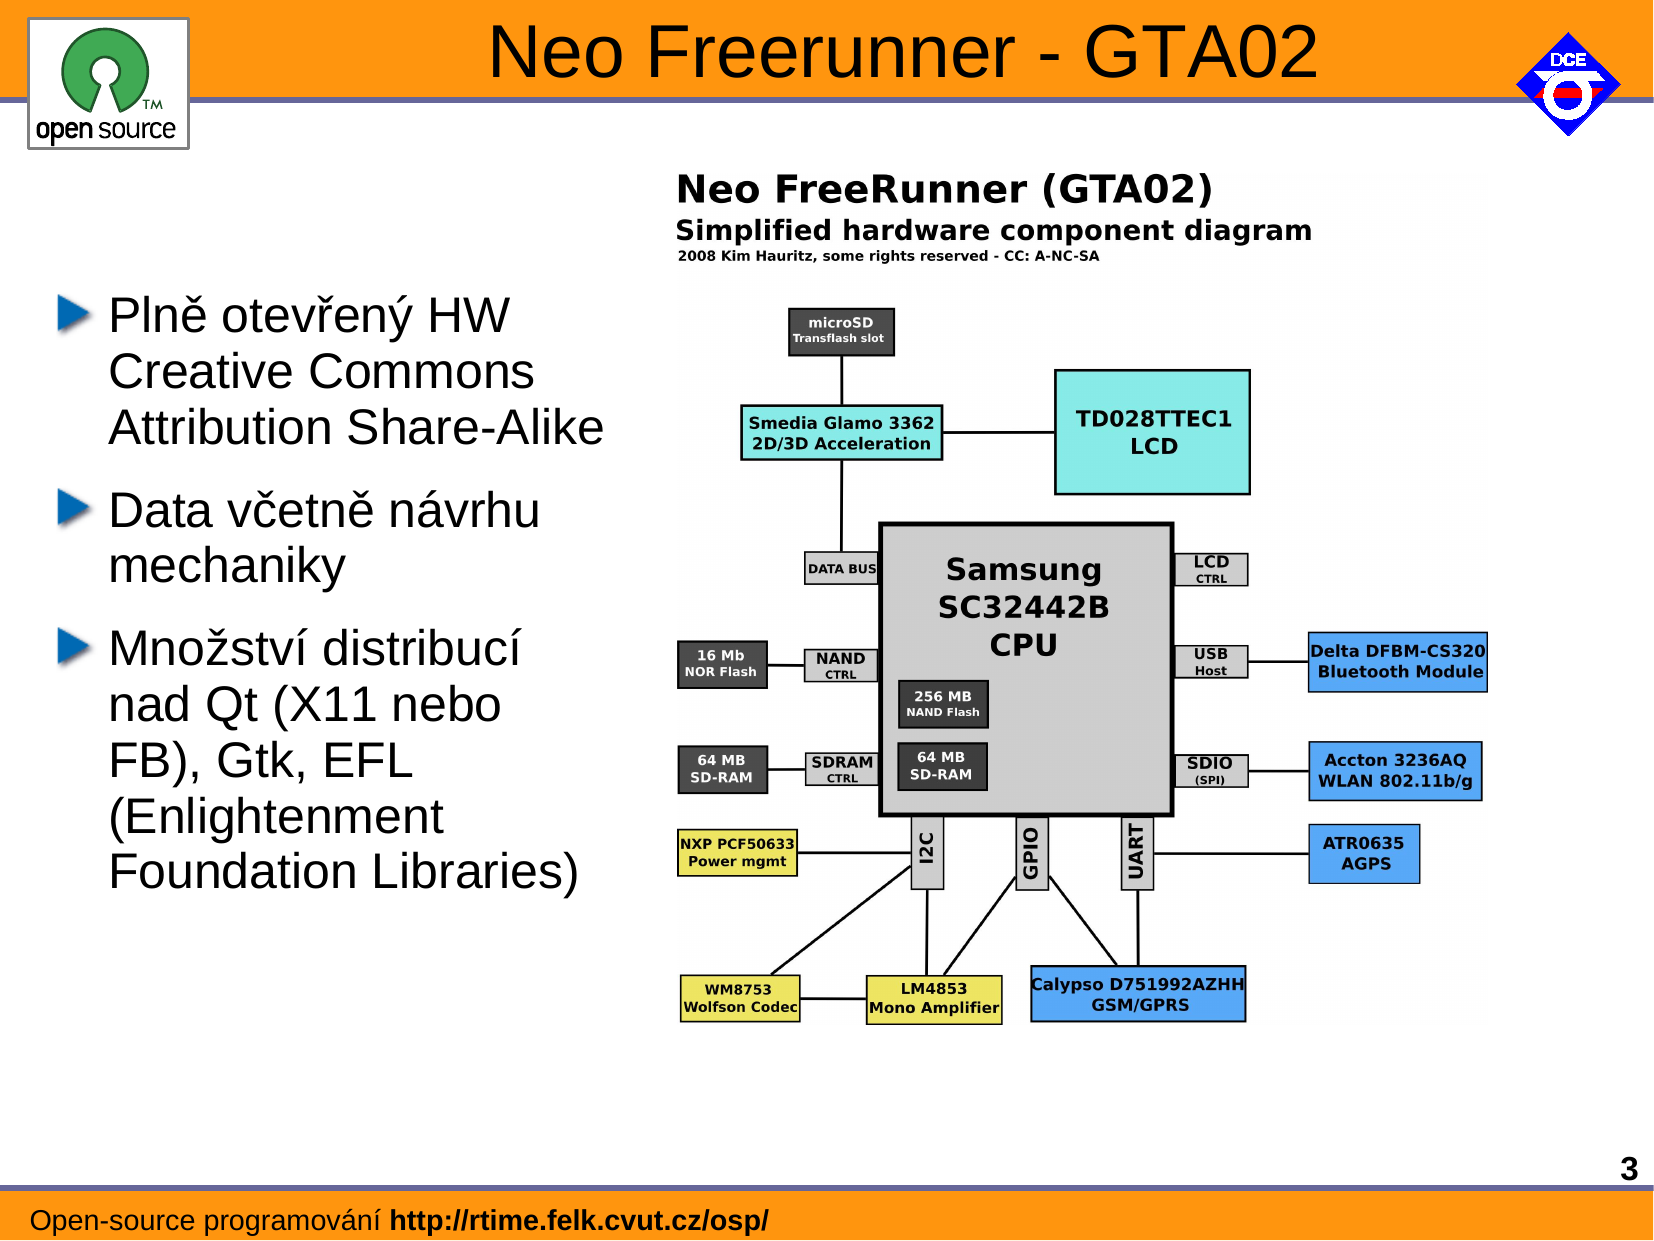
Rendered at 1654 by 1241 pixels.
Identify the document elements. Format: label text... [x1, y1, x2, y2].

list Plně otevřený HW Creative Commons Attribution Share-Alike Data včetně návrhu mechaniky Množství distribucí nad Qt (X11 nebo FB), Gtk, EFL (Enlightenment Foundation Libraries) [37, 287, 607, 963]
picture [677, 173, 1488, 1025]
title Neo Freerunner - GTA02 [178, 4, 1631, 98]
